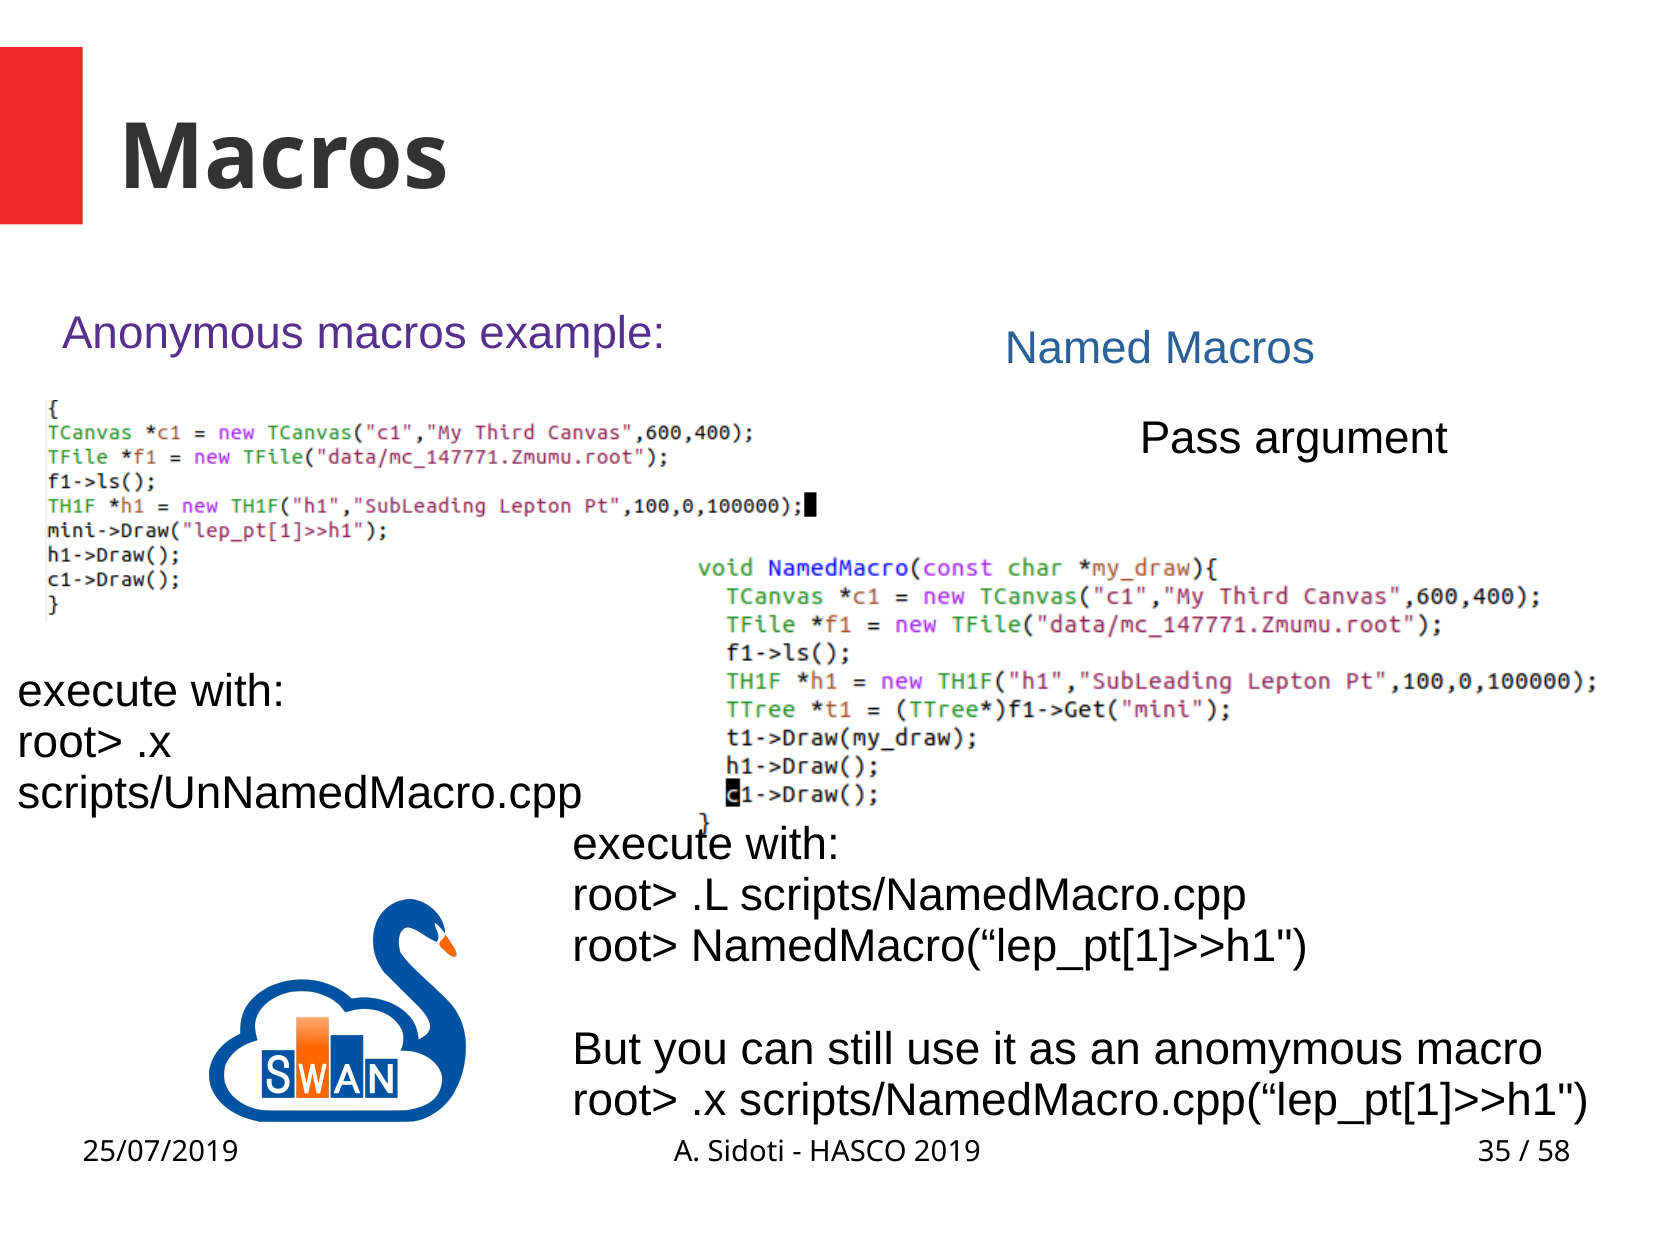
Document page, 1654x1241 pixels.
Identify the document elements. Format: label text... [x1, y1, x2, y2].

text_box execute with: root> .L scripts/NamedMacro.cpp root> NamedMacro(“lep_pt[1]>>h1") But you can still use it as an anomymous macro root> .x scripts/NamedMacro.cpp(“lep_pt[1]>>h1") [557, 810, 1623, 1241]
text_box execute with: root> .x scripts/UnNamedMacro.cpp [2, 657, 698, 826]
text_box Named Macros [990, 315, 1331, 382]
picture [45, 400, 1606, 810]
text_box Pass argument [1125, 405, 1463, 472]
title Macros [118, 49, 1571, 257]
picture [209, 899, 466, 1122]
text_box Anonymous macros example: [47, 300, 681, 367]
